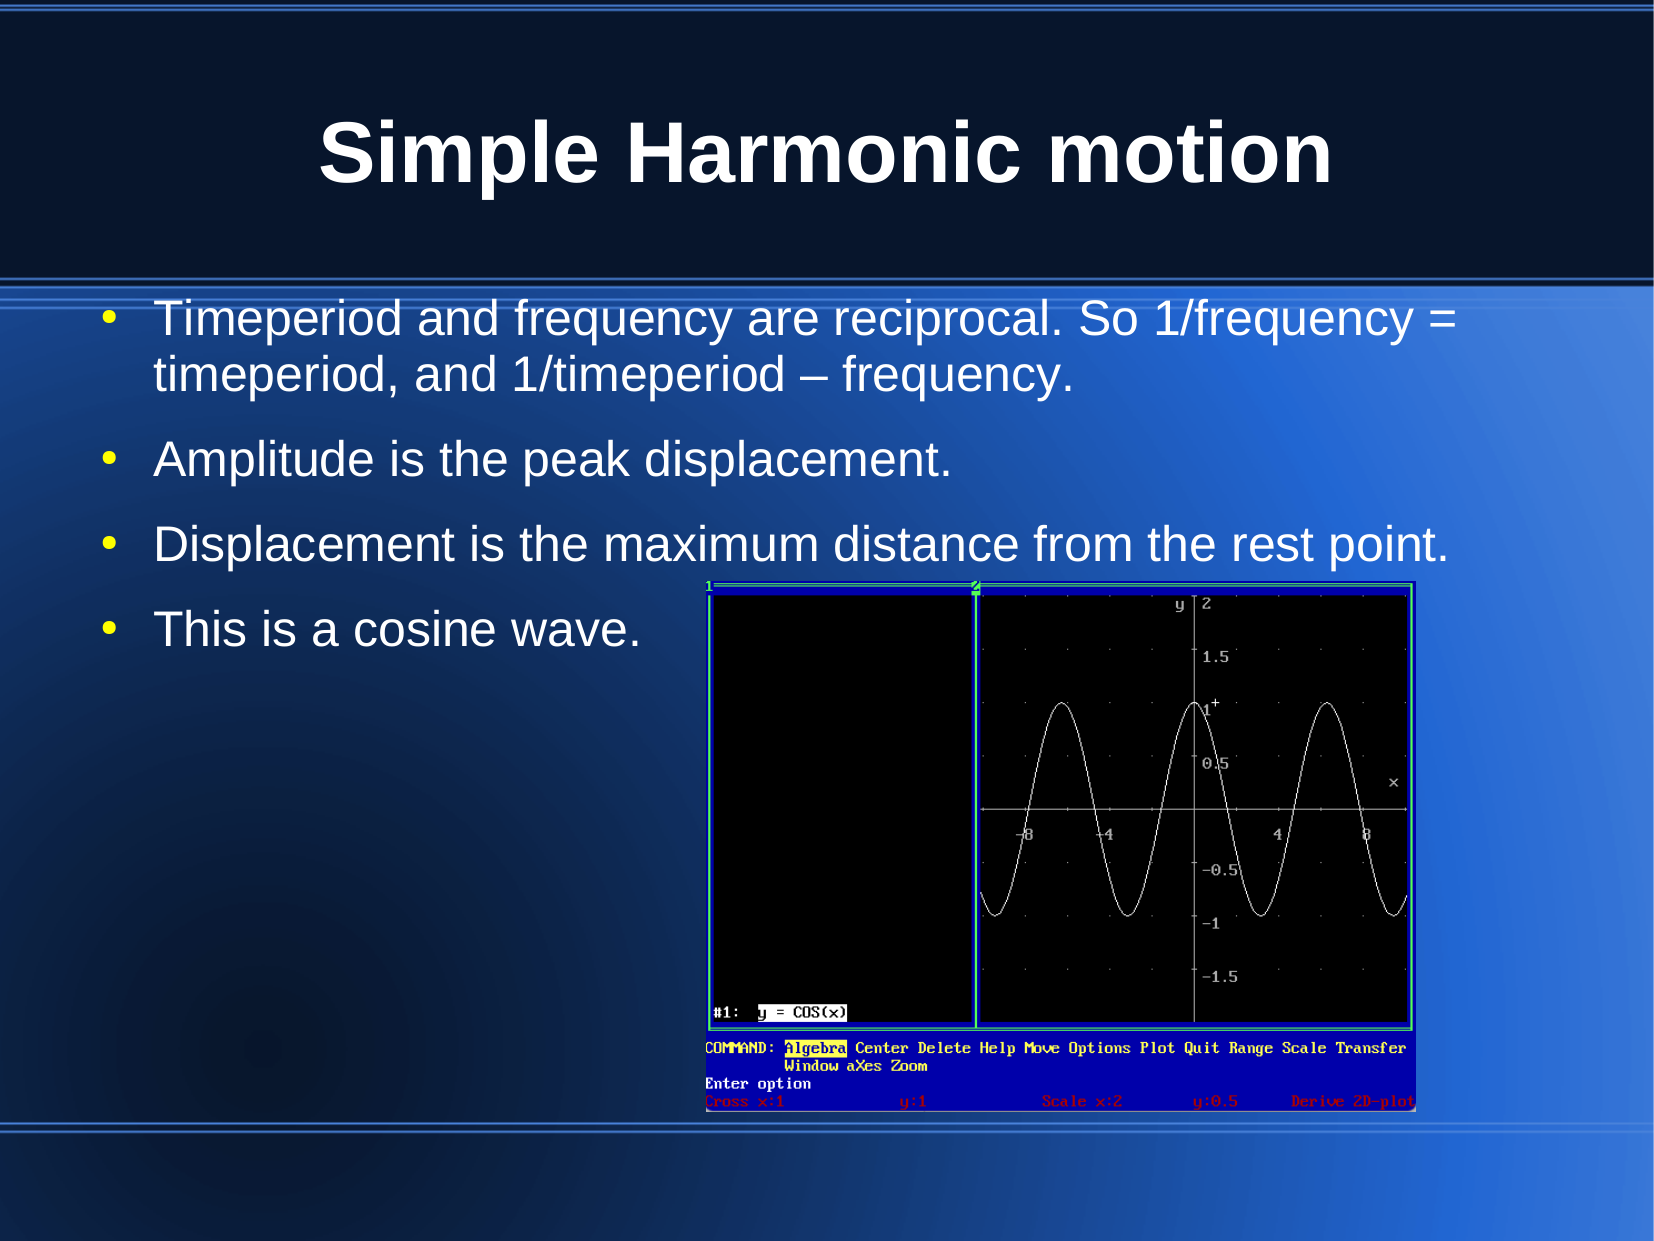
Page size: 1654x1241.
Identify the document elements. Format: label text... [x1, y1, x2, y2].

list Timeperiod and frequency are reciprocal. So 1/frequency = timeperiod, and 1/timeperiod – frequency. Amplitude is the peak displacement. Displacement is the maximum distance from the rest point. This is a cosine wave. [82, 290, 1571, 1109]
title Simple Harmonic motion [82, 49, 1571, 257]
picture [0, 0, 1654, 1241]
